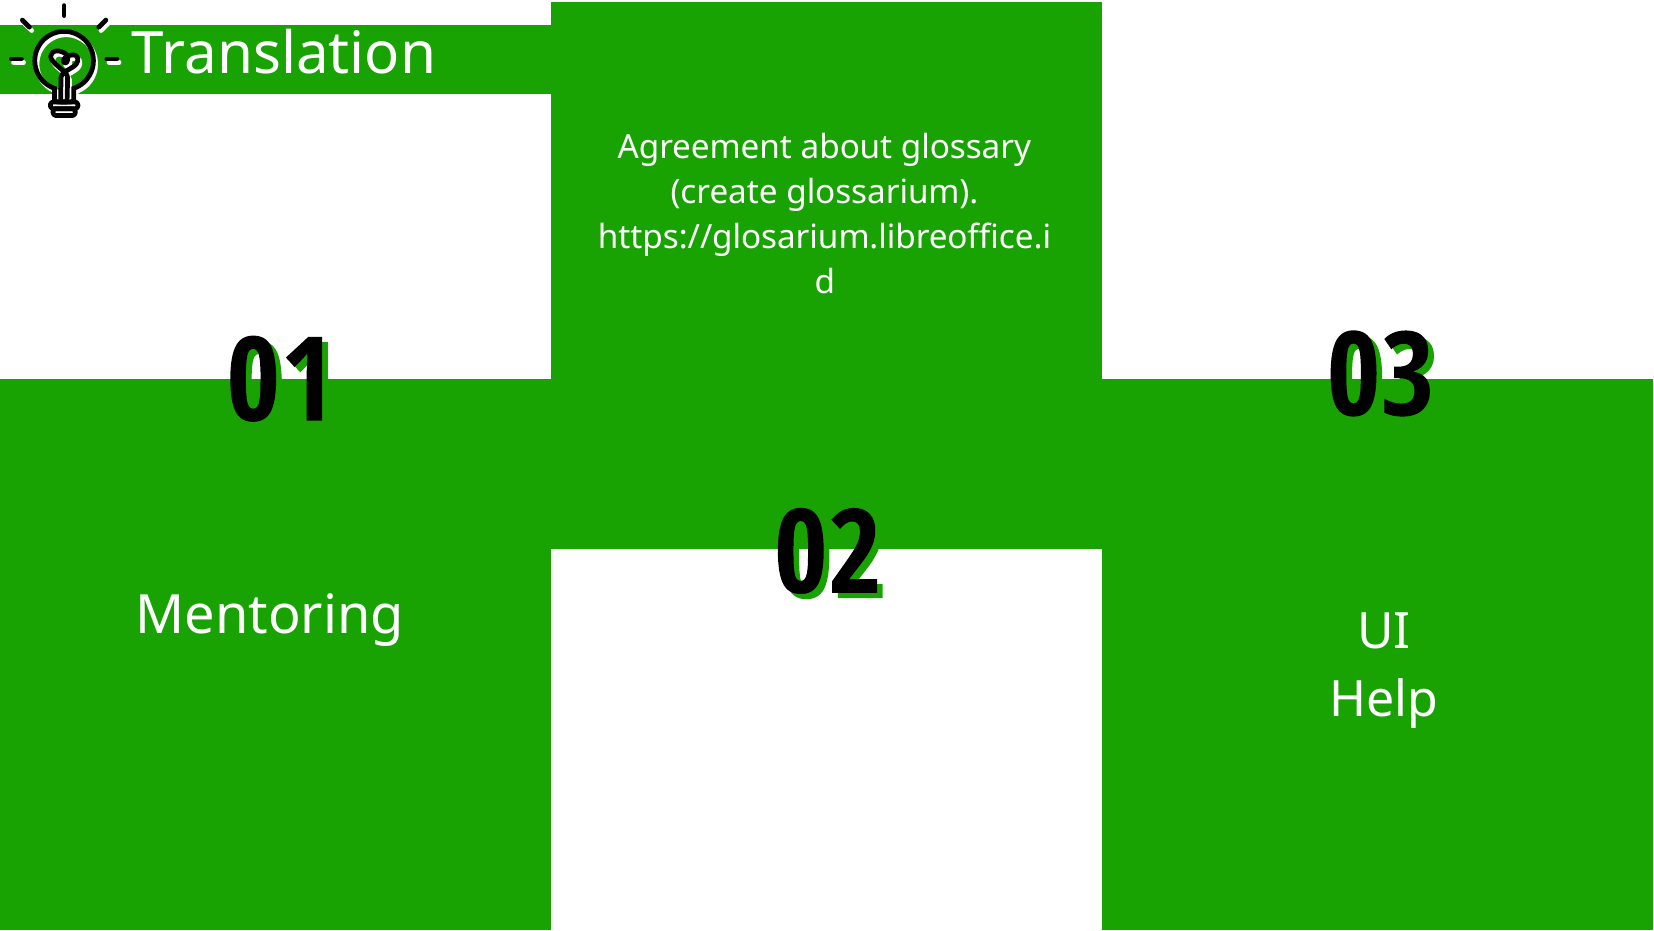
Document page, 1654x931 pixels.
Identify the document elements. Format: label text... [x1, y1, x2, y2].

text_box Agreement about glossary (create glossarium). https://glosarium.libreoffice.id [587, 46, 1062, 381]
title Translation [131, 10, 578, 91]
text_box UI Help [1140, 510, 1629, 817]
text_box [0, 0, 1654, 931]
text_box Mentoring [75, 510, 466, 715]
